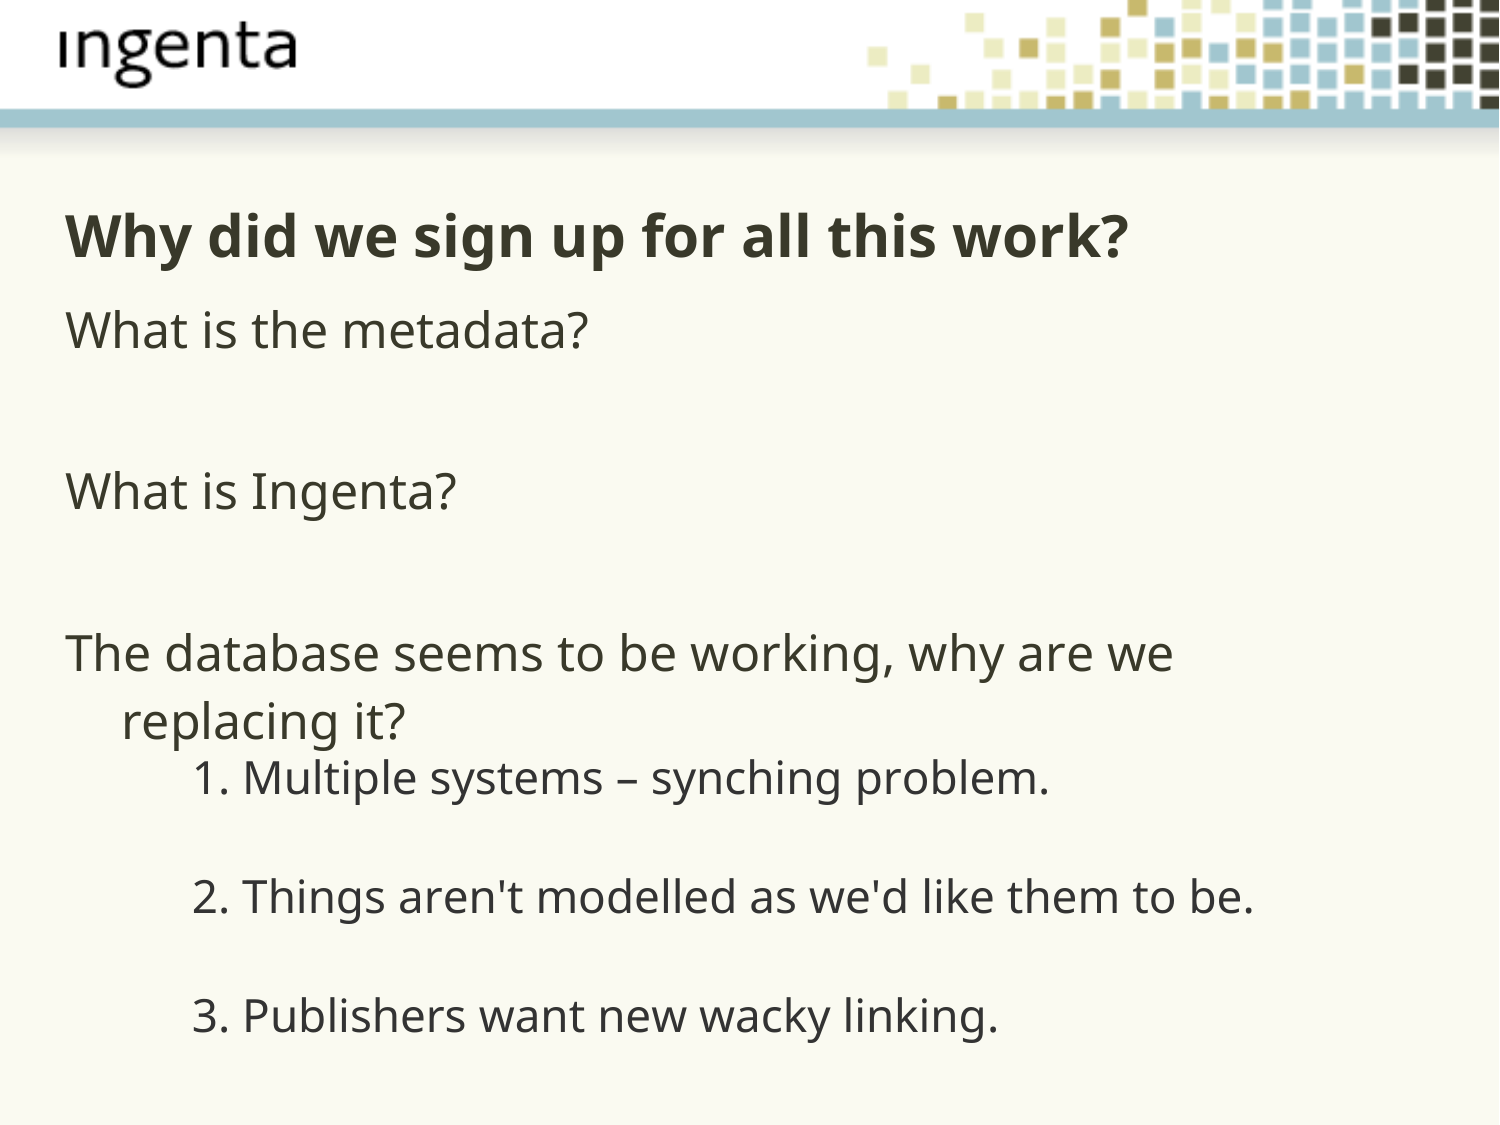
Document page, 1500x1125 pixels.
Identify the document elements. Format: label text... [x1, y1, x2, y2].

title Why did we sign up for all this work? [50, 187, 1375, 273]
text_box 1. Multiple systems – synching problem. 2. Things aren't modelled as we'd like them to be. 3. Publishers want new wacky linking. [177, 739, 1412, 1020]
list What is the metadata? What is Ingenta? The database seems to be working, why are we replacing it? [50, 287, 1375, 1000]
picture [0, 0, 1499, 1125]
